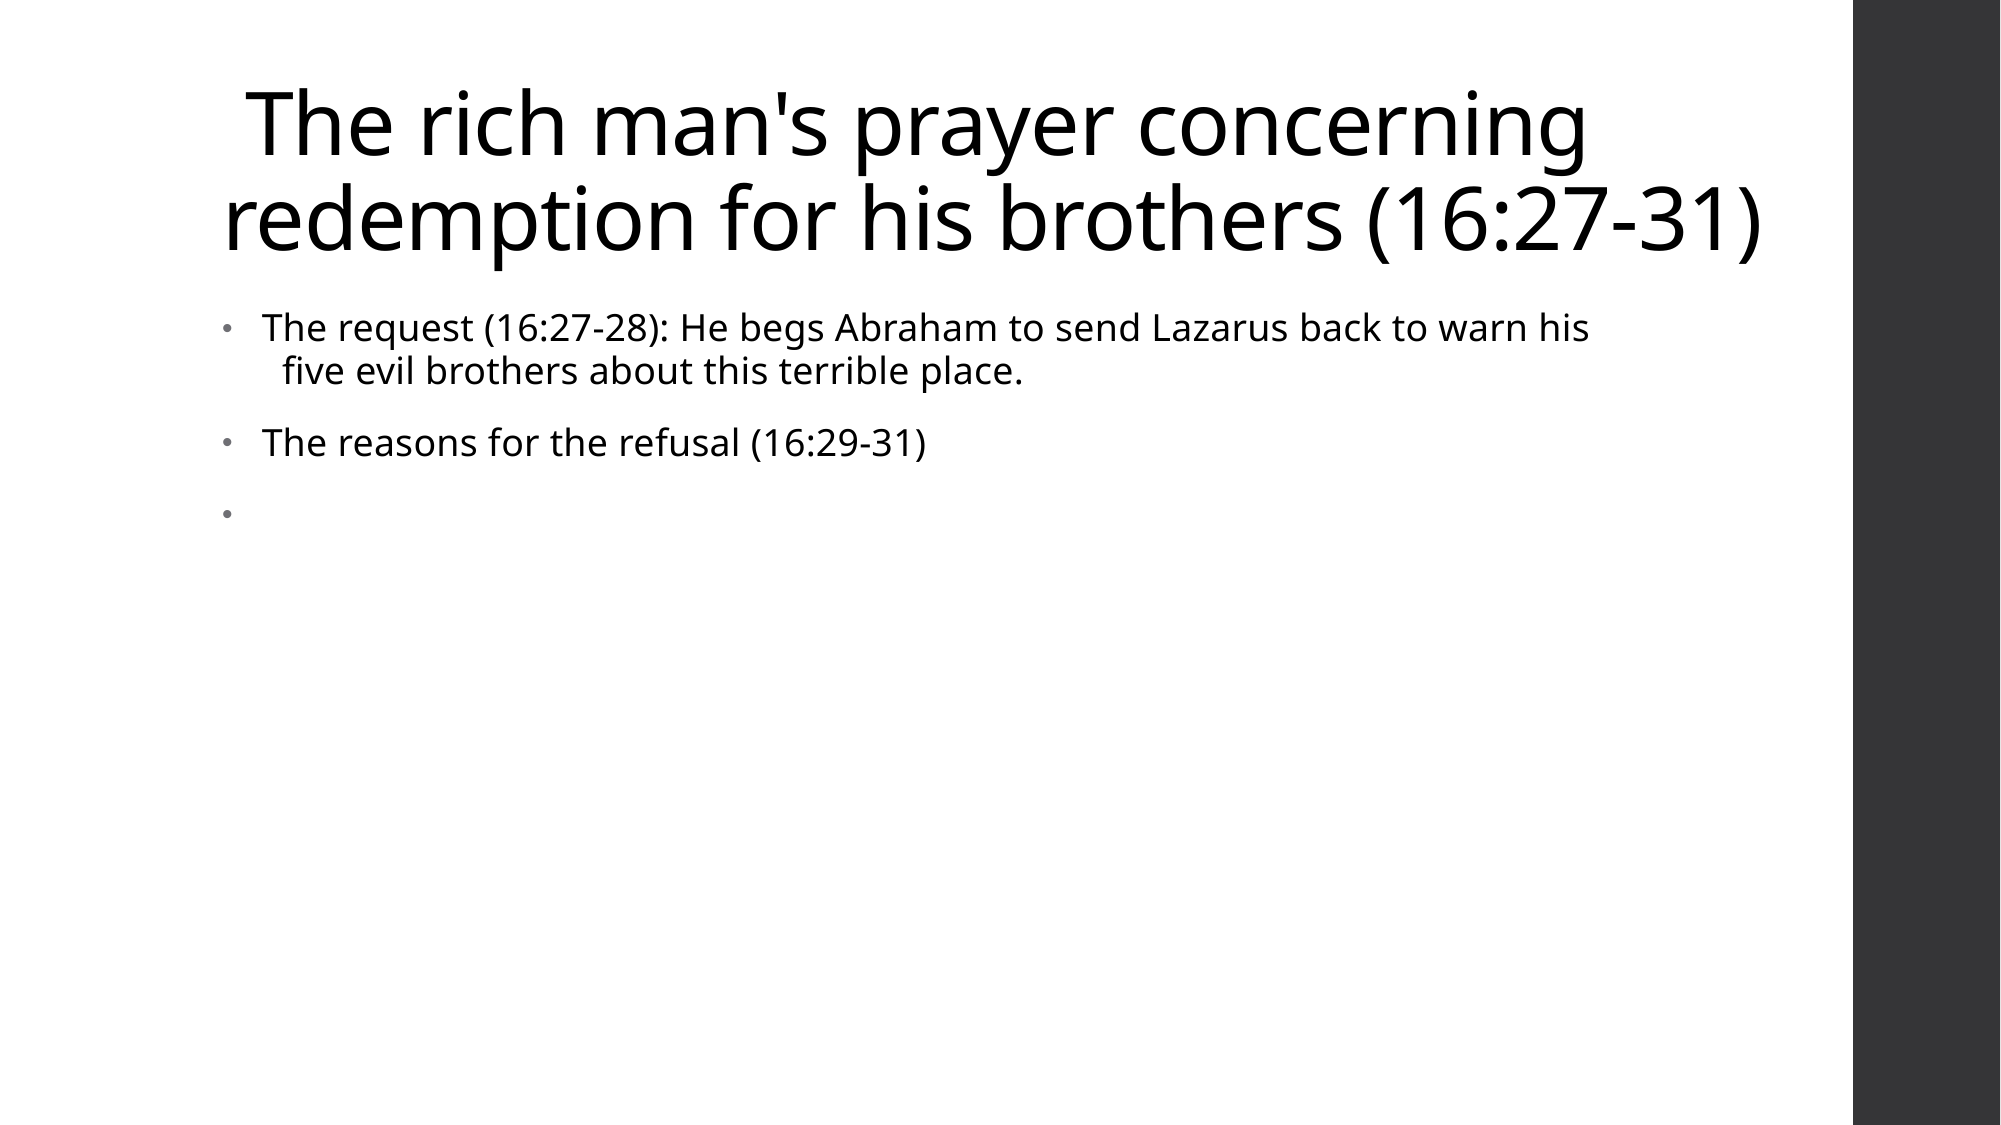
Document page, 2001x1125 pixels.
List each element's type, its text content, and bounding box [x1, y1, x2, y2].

title The rich man's prayer concerning redemption for his brothers (16:27-31) [206, 60, 1797, 278]
list The request (16:27-28): He begs Abraham to send Lazarus back to warn his five evil brothers about this terrible place. The reasons for the refusal (16:29-31) [206, 299, 1617, 1014]
